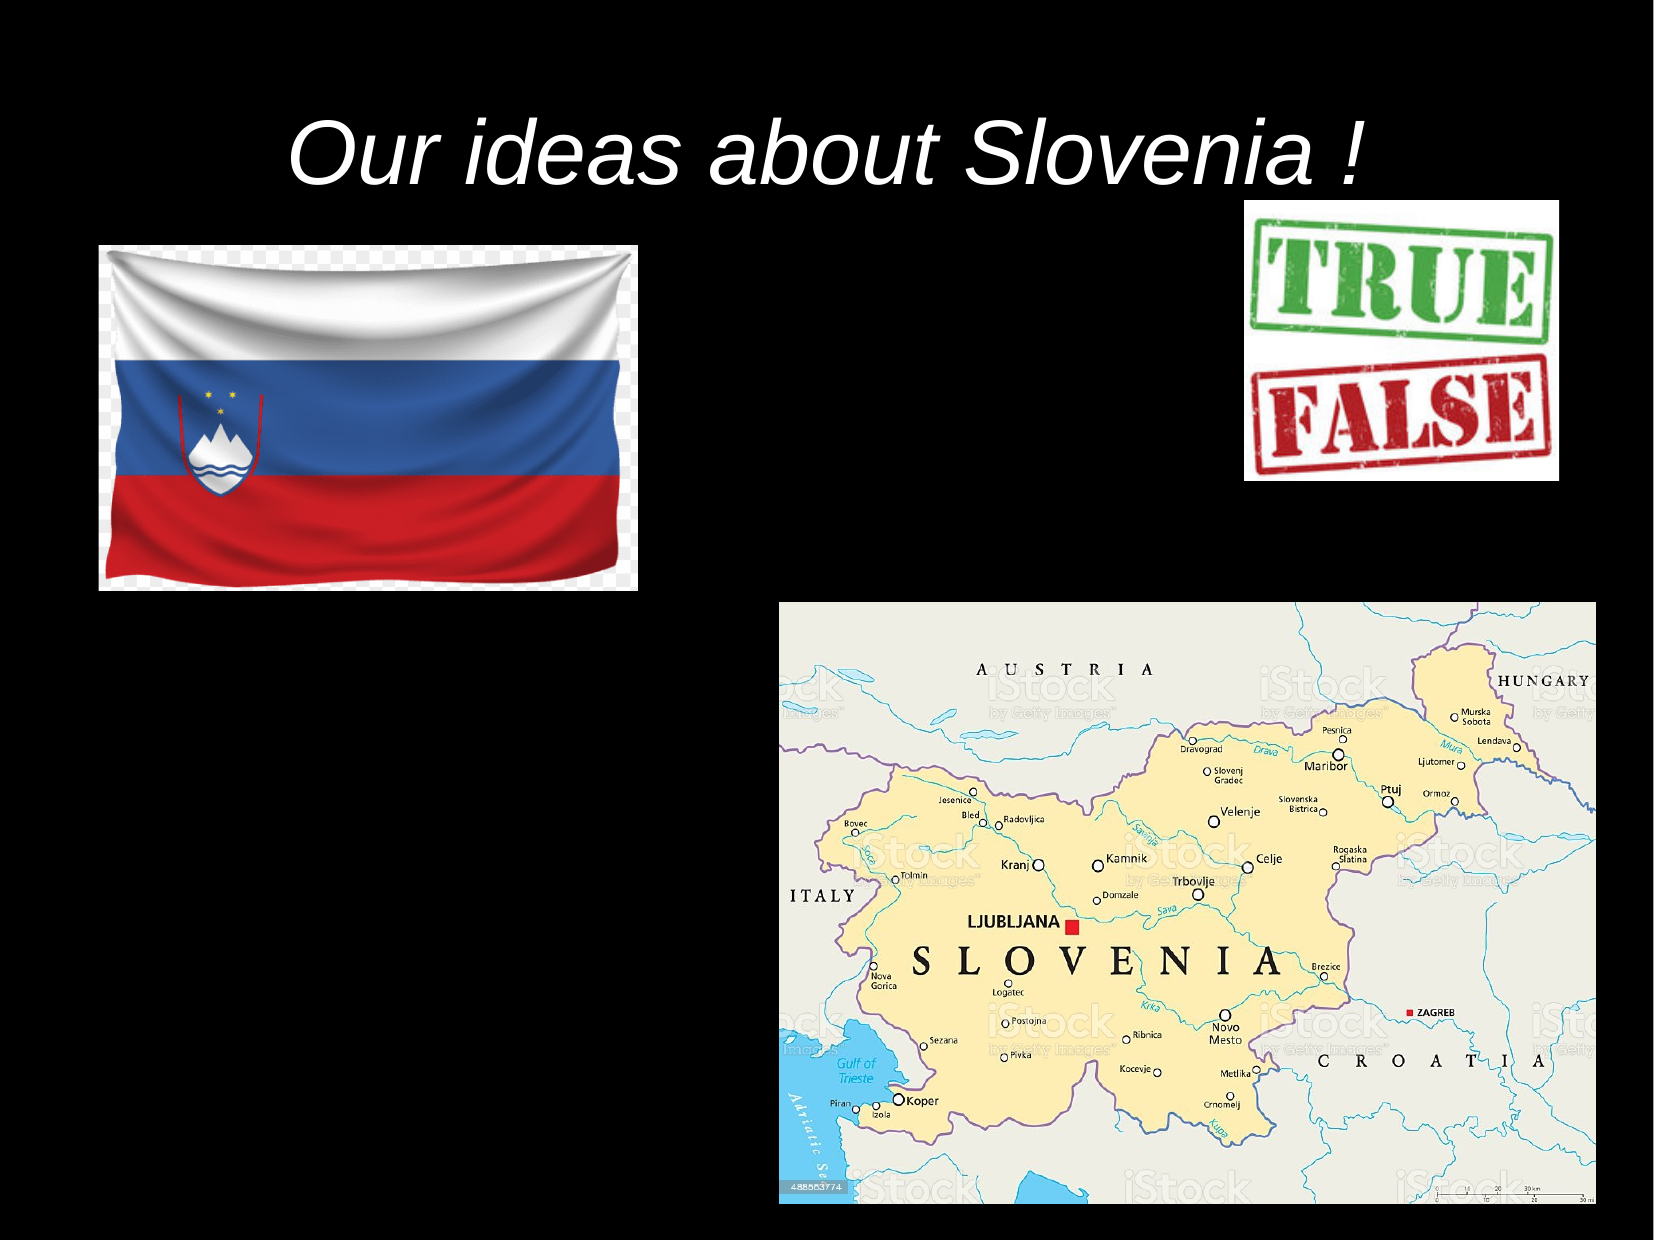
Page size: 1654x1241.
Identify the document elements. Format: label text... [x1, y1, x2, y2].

picture [779, 602, 1596, 1205]
title Our ideas about Slovenia ! [82, 49, 1571, 257]
picture [98, 245, 638, 591]
picture [1244, 200, 1560, 481]
